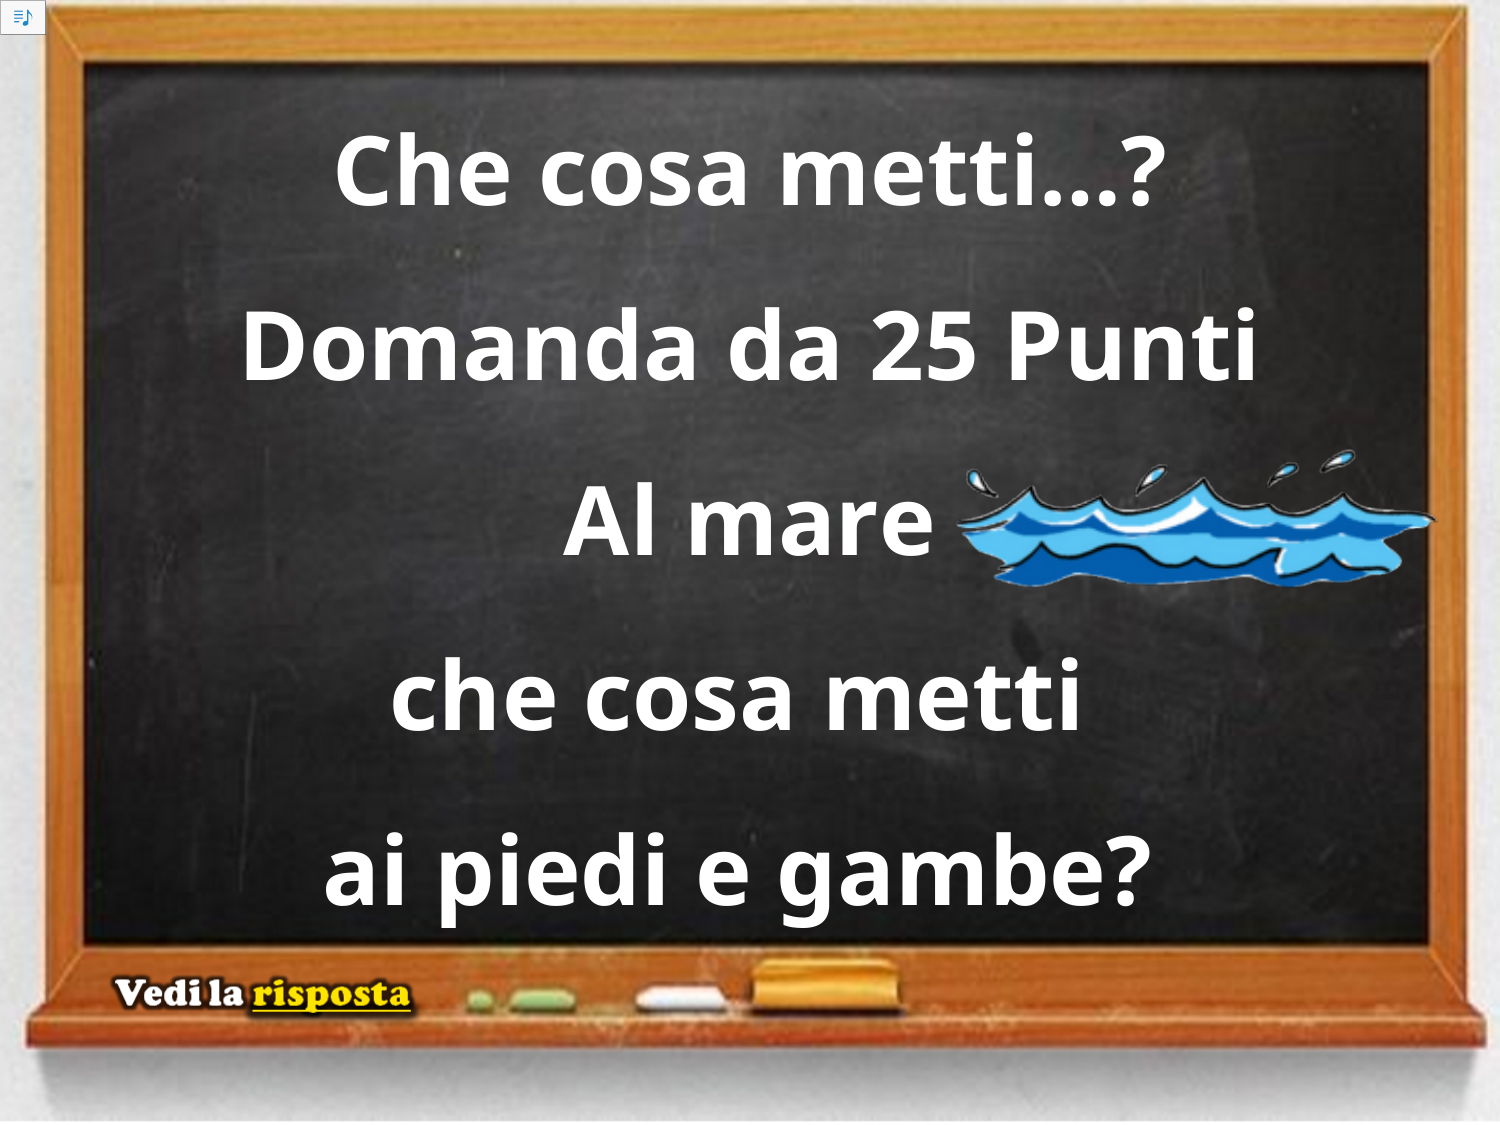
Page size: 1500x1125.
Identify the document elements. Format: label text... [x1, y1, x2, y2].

text_box Che cosa metti…? Domanda da 25 Punti Al mare che cosa metti ai piedi e gambe? [87, 102, 1413, 1108]
picture [0, 0, 1500, 1125]
text_box [0, 0, 47, 36]
